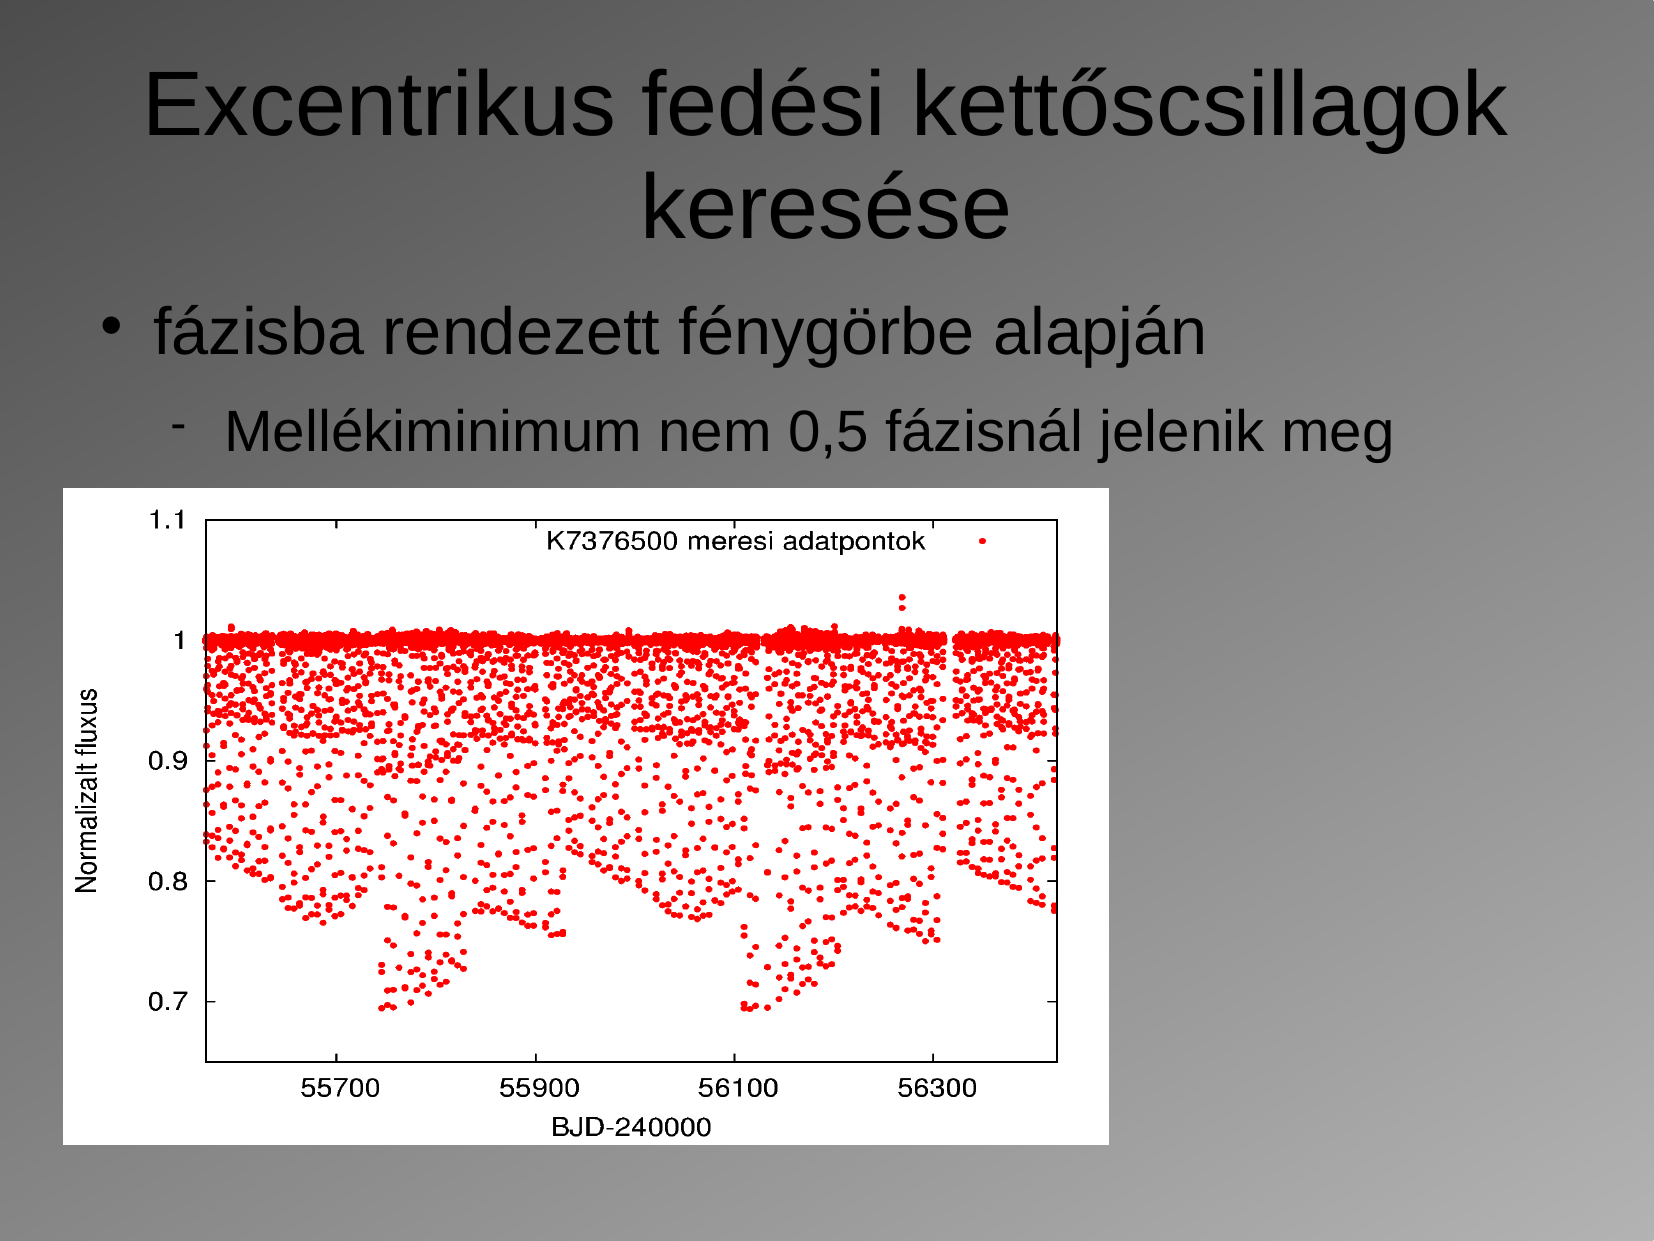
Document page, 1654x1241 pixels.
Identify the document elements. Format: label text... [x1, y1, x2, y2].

picture [63, 488, 1111, 1146]
title Excentrikus fedési kettőscsillagok keresése [82, 49, 1571, 257]
list fázisba rendezett fénygörbe alapján Mellékiminimum nem 0,5 fázisnál jelenik meg [82, 290, 1571, 1010]
